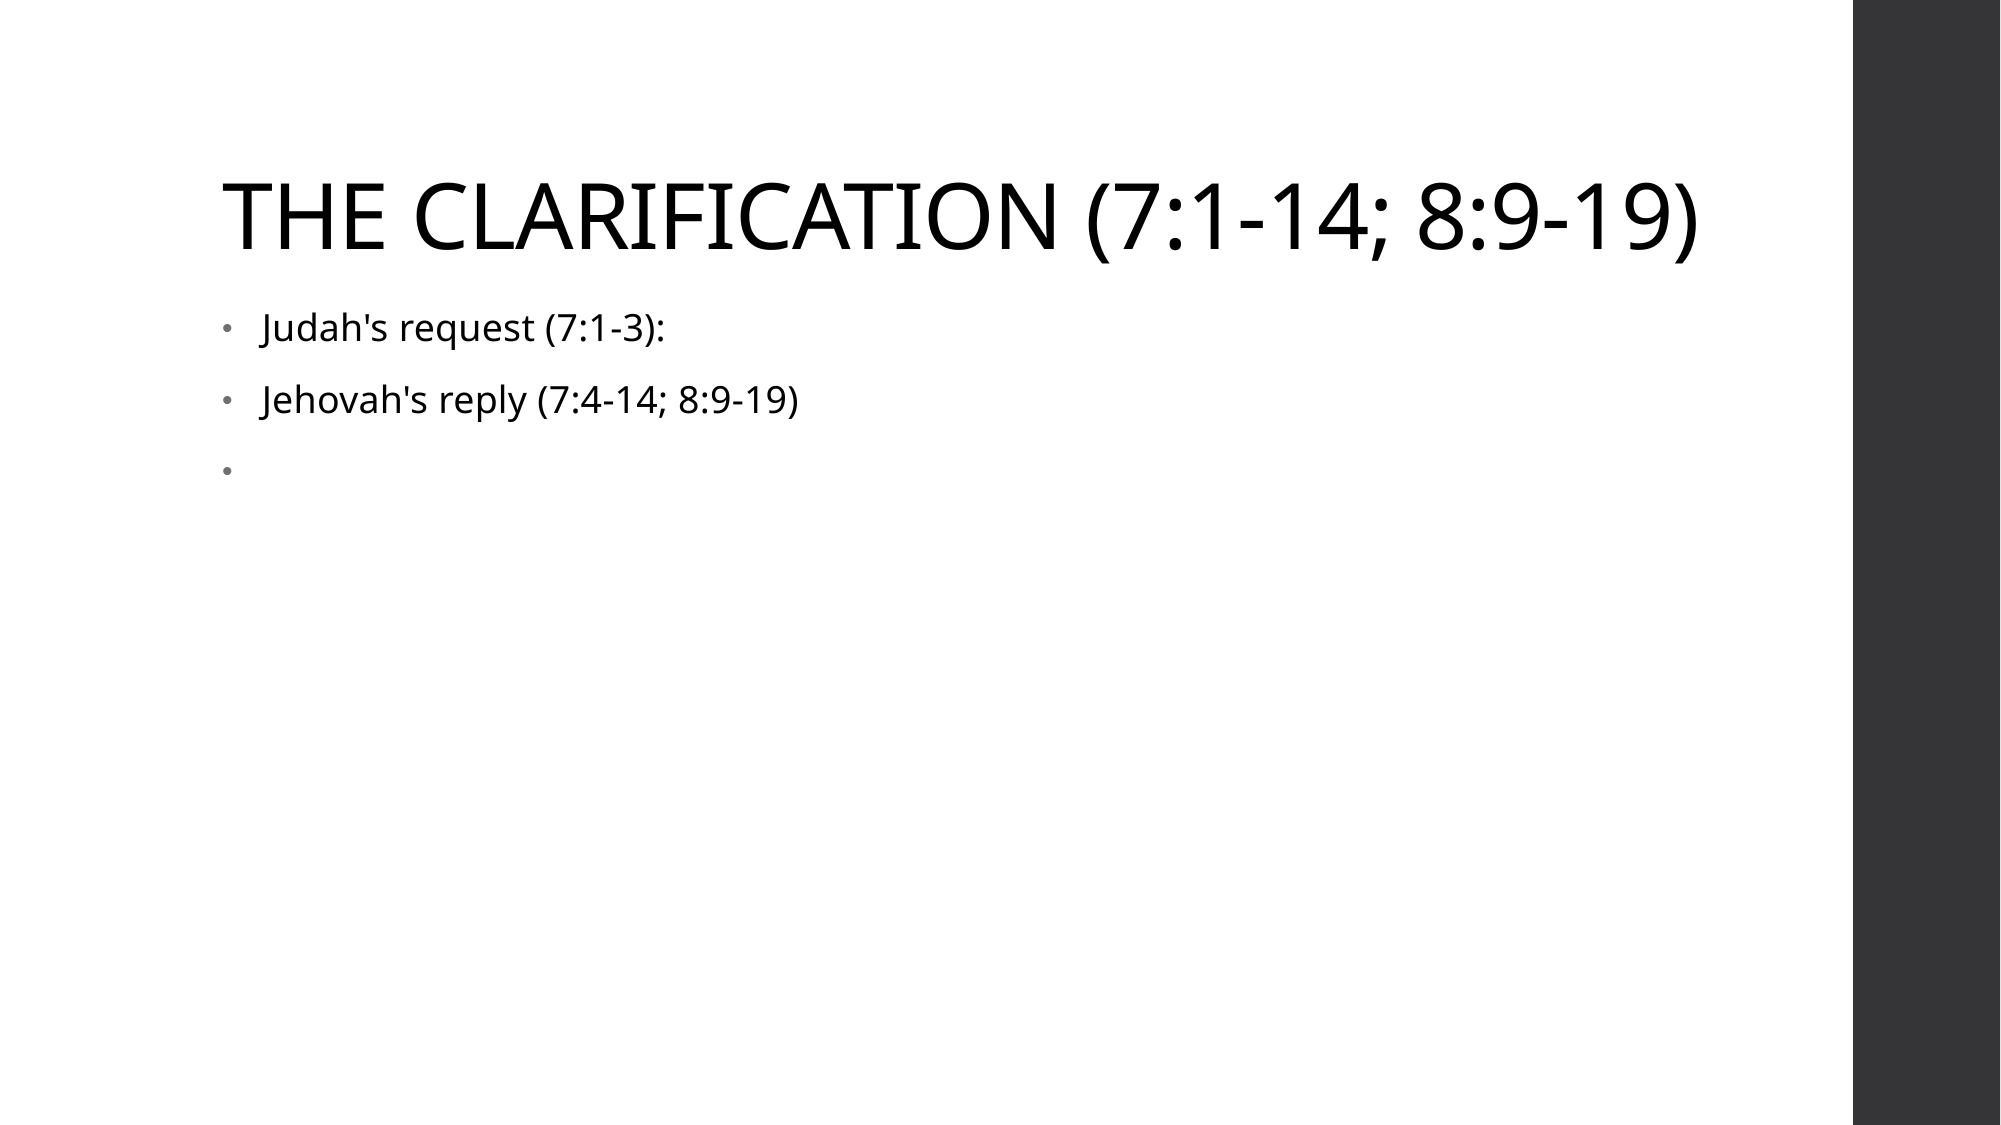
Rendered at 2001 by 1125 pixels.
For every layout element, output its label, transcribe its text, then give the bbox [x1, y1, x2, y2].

list Judah's request (7:1-3): Jehovah's reply (7:4-14; 8:9-19) [206, 299, 1617, 1014]
title THE CLARIFICATION (7:1-14; 8:9-19) [206, 60, 1797, 278]
